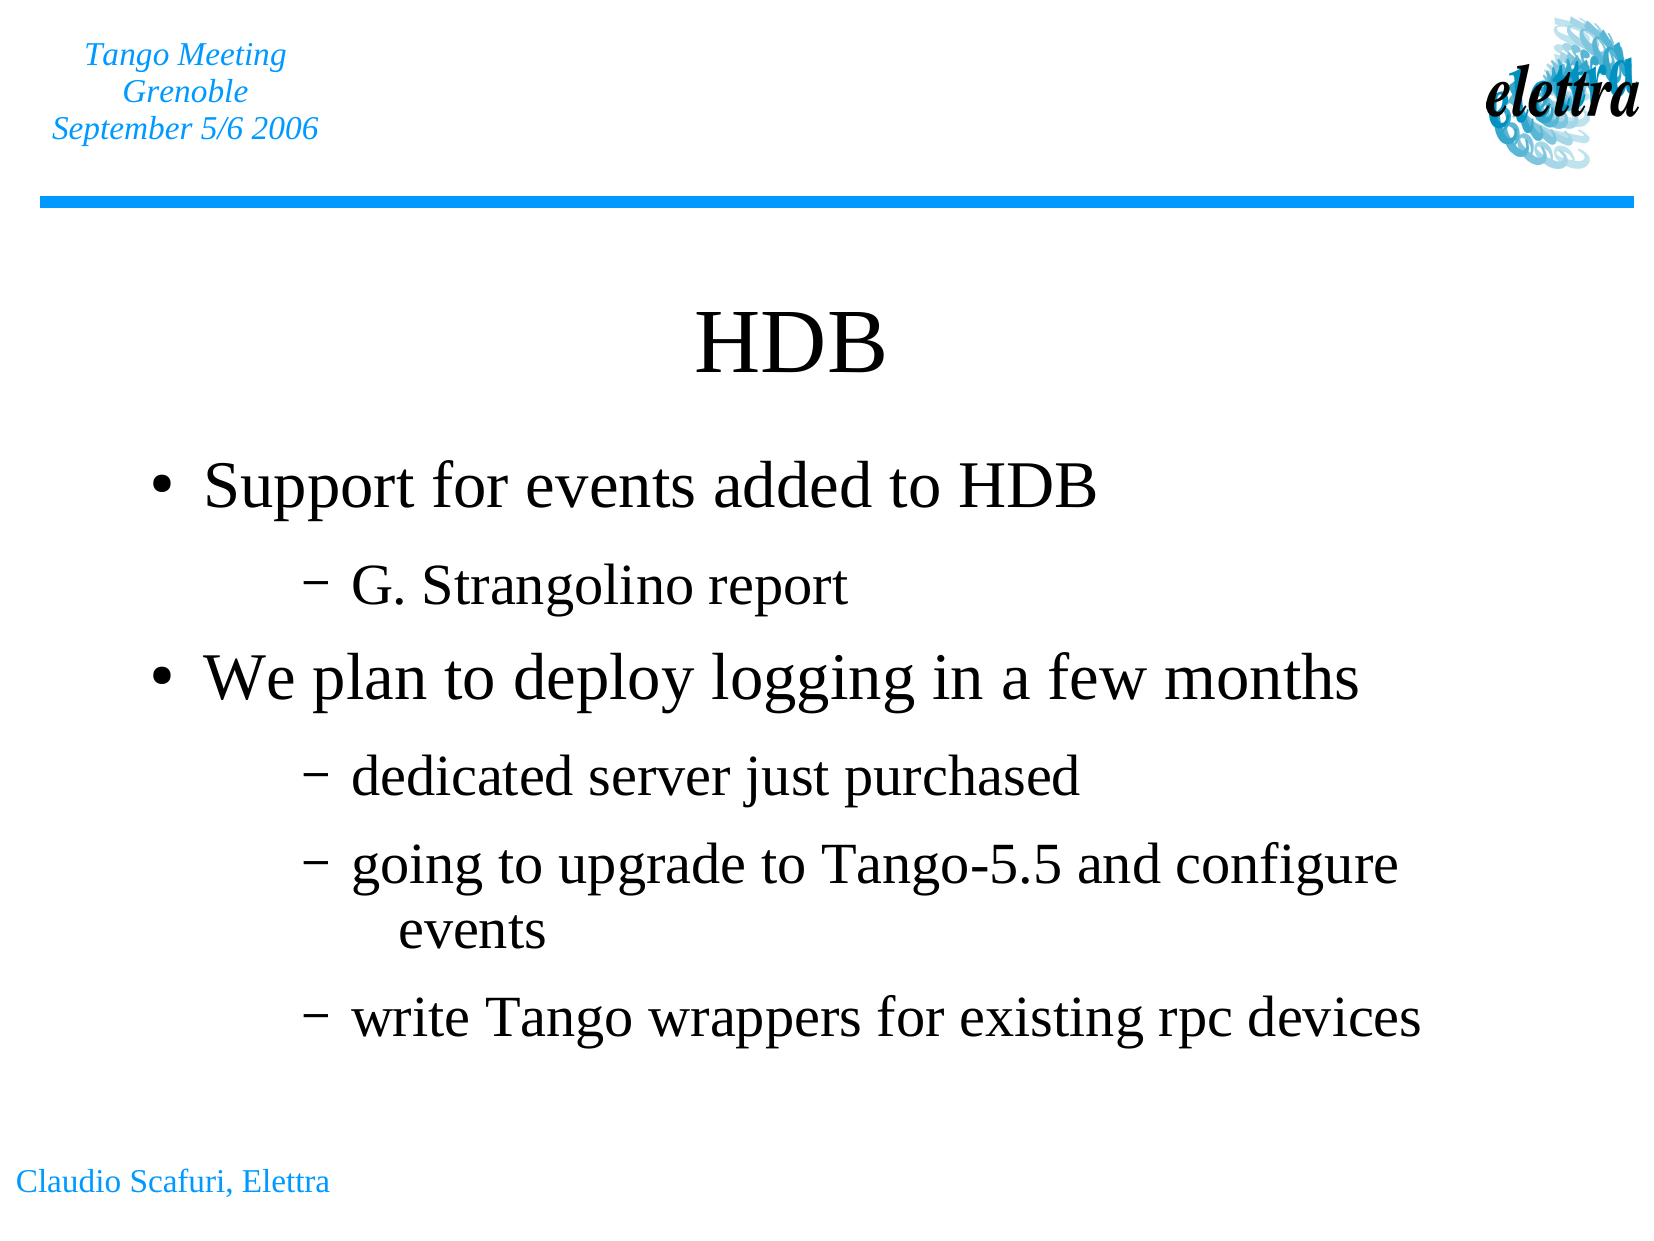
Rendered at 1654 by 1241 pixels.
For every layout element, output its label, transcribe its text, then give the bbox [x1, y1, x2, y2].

picture [1486, 16, 1639, 169]
list Support for events added to HDB G. Strangolino report We plan to deploy logging in a few months dedicated server just purchased going to upgrade to Tango-5.5 and configure events write Tango wrappers for existing rpc devices [114, 448, 1527, 1061]
title HDB [85, 238, 1498, 446]
